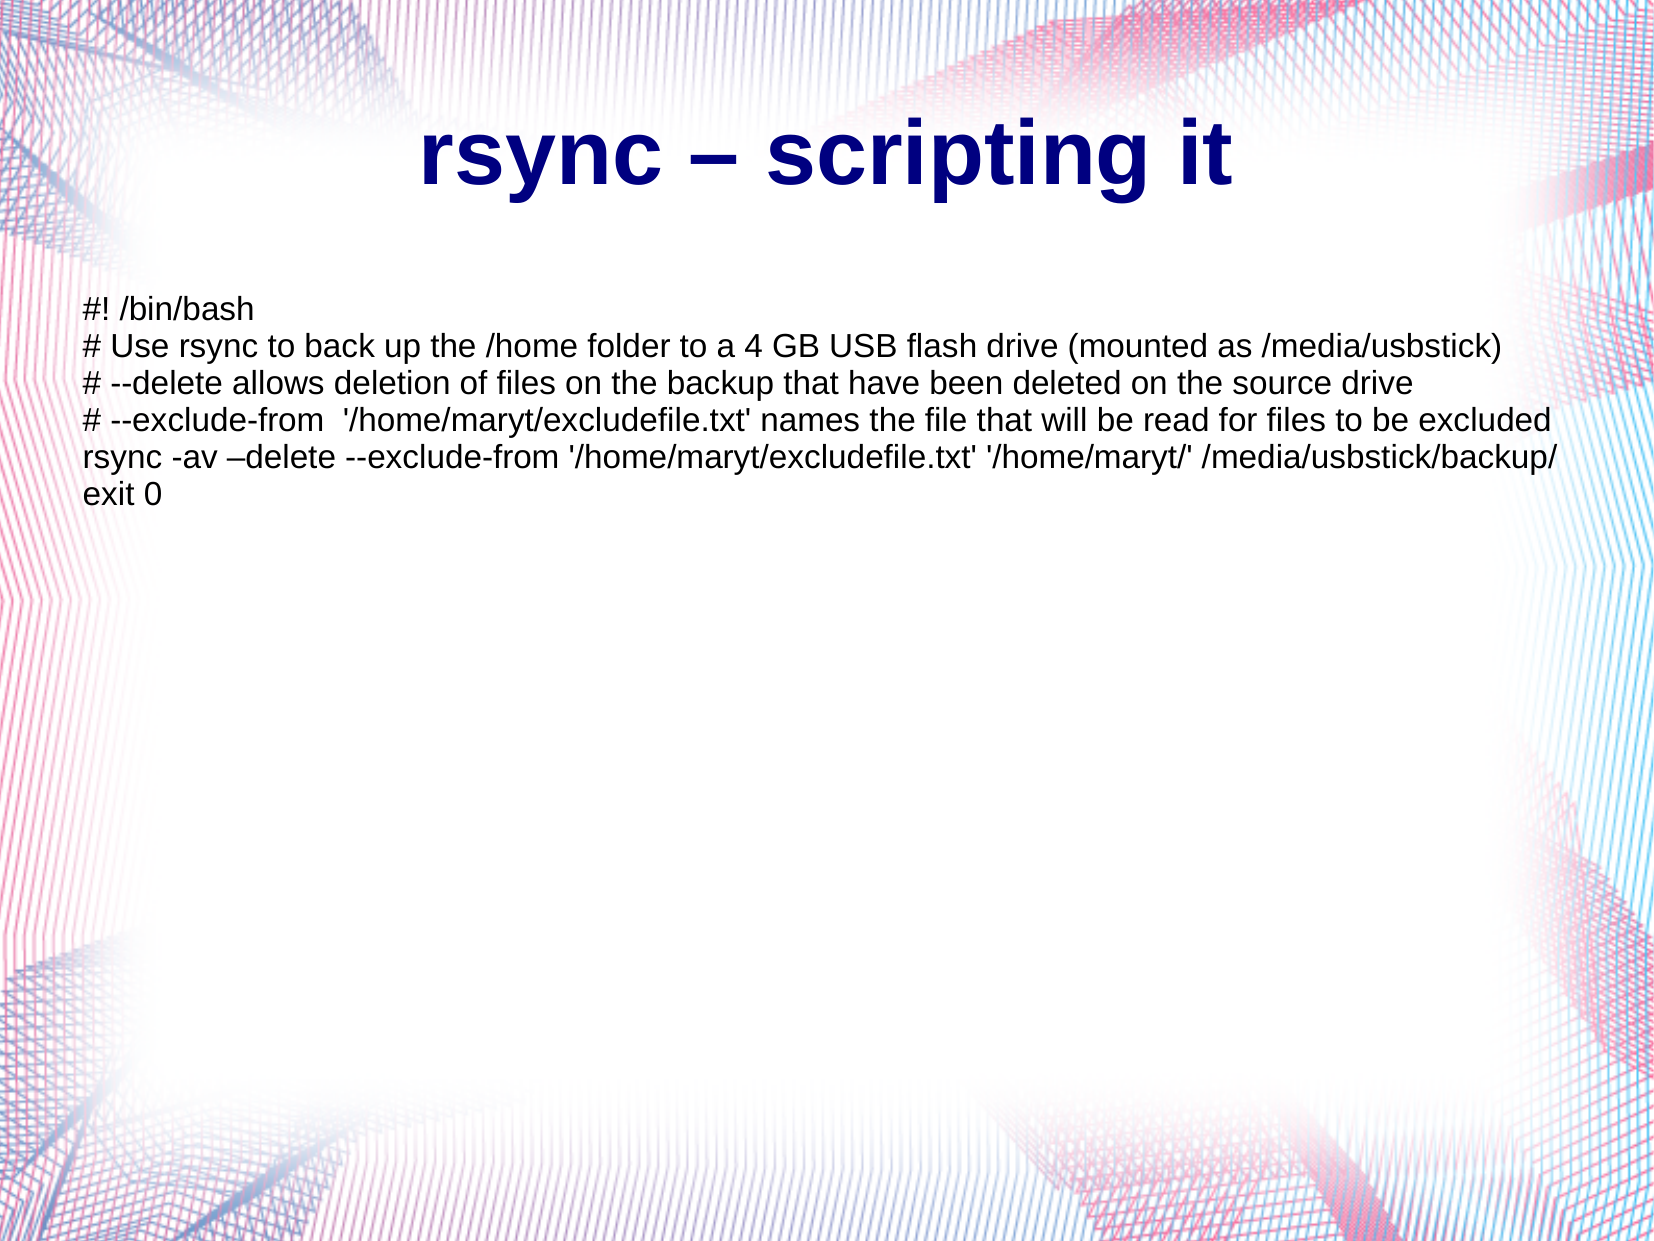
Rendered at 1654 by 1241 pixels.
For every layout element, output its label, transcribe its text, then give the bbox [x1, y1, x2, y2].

picture [0, 0, 1654, 1241]
list #! /bin/bash # Use rsync to back up the /home folder to a 4 GB USB flash drive (mounted as /media/usbstick) # --delete allows deletion of files on the backup that have been deleted on the source drive # --exclude-from '/home/maryt/excludefile.txt' names the file that will be read for files to be excluded rsync -av –delete --exclude-from '/home/maryt/excludefile.txt' '/home/maryt/' /media/usbstick/backup/ exit 0 [82, 290, 1571, 1094]
title rsync – scripting it [82, 56, 1571, 250]
